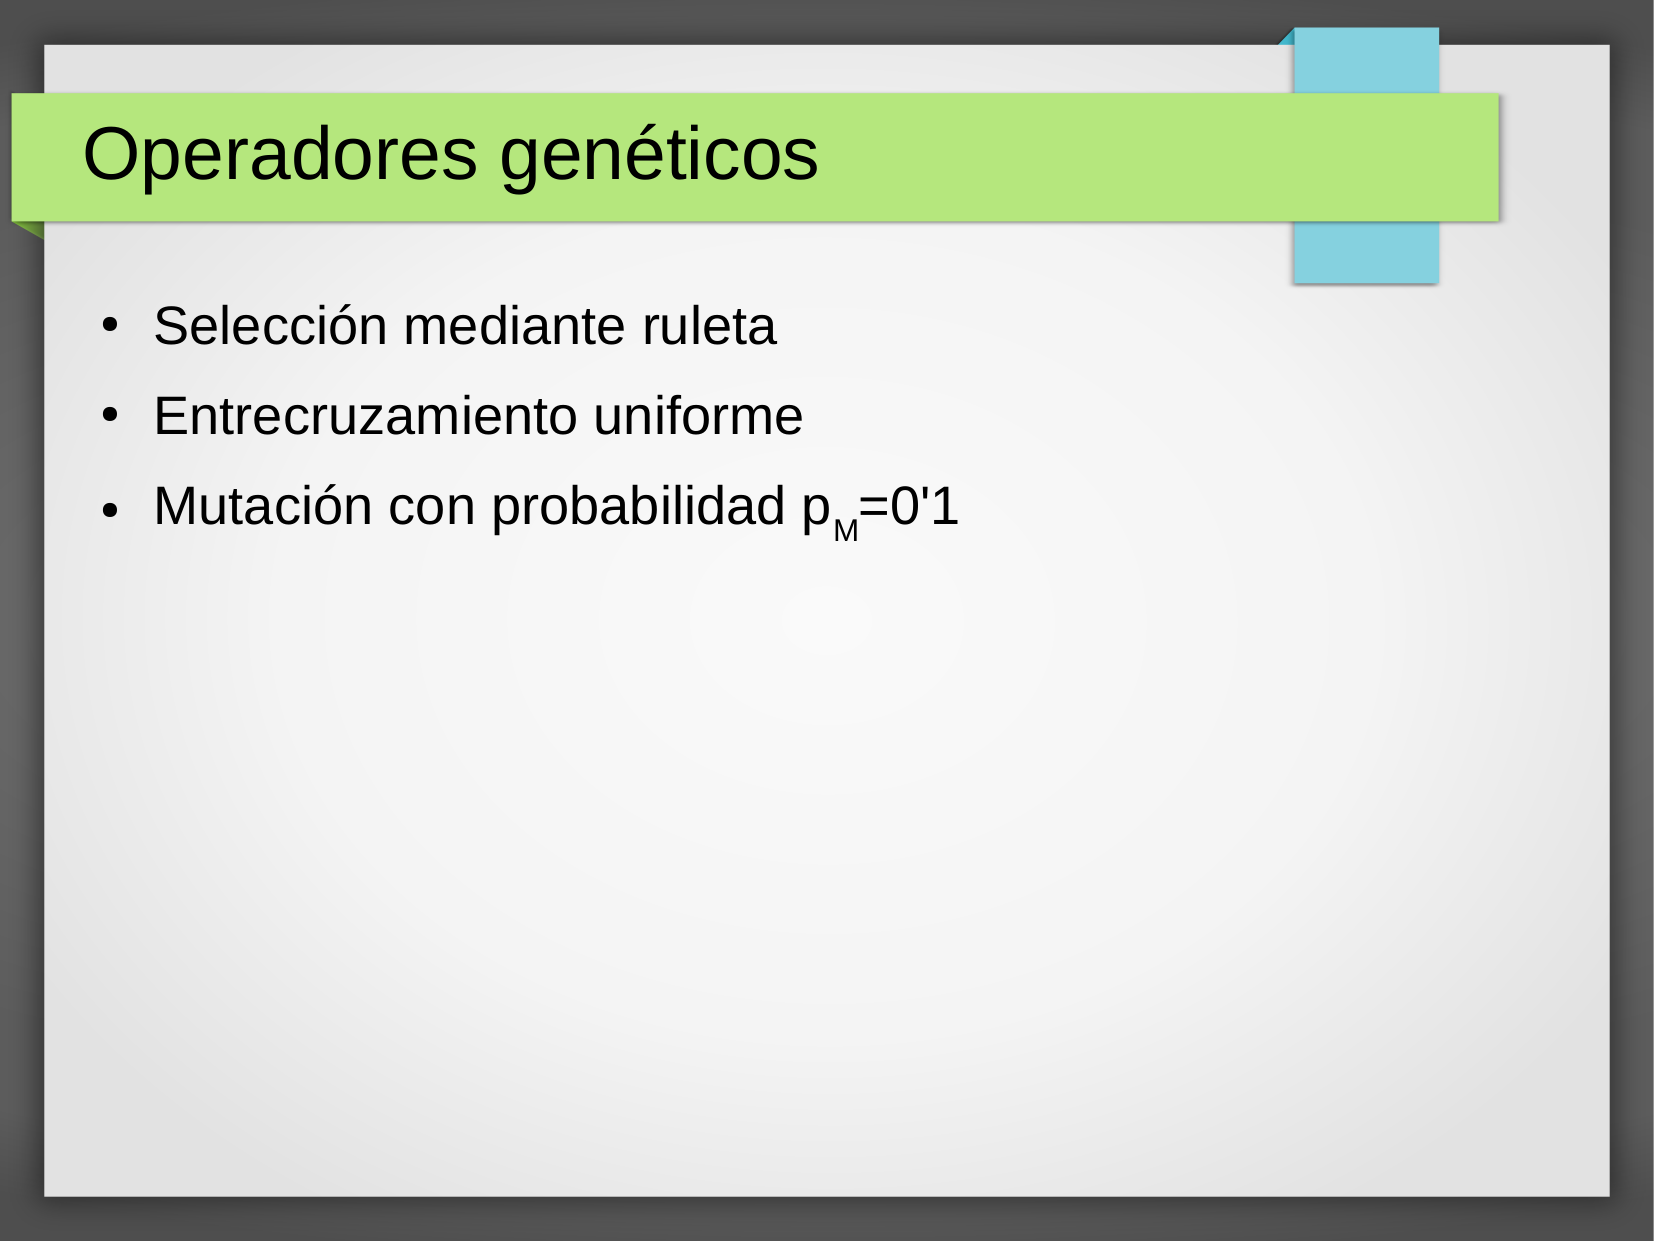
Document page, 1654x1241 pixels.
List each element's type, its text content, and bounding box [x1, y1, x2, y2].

list Selección mediante ruleta Entrecruzamiento uniforme Mutación con probabilidad pM=0'1 [82, 295, 1571, 1015]
title Operadores genéticos [82, 94, 1264, 213]
picture [0, 0, 1654, 1241]
